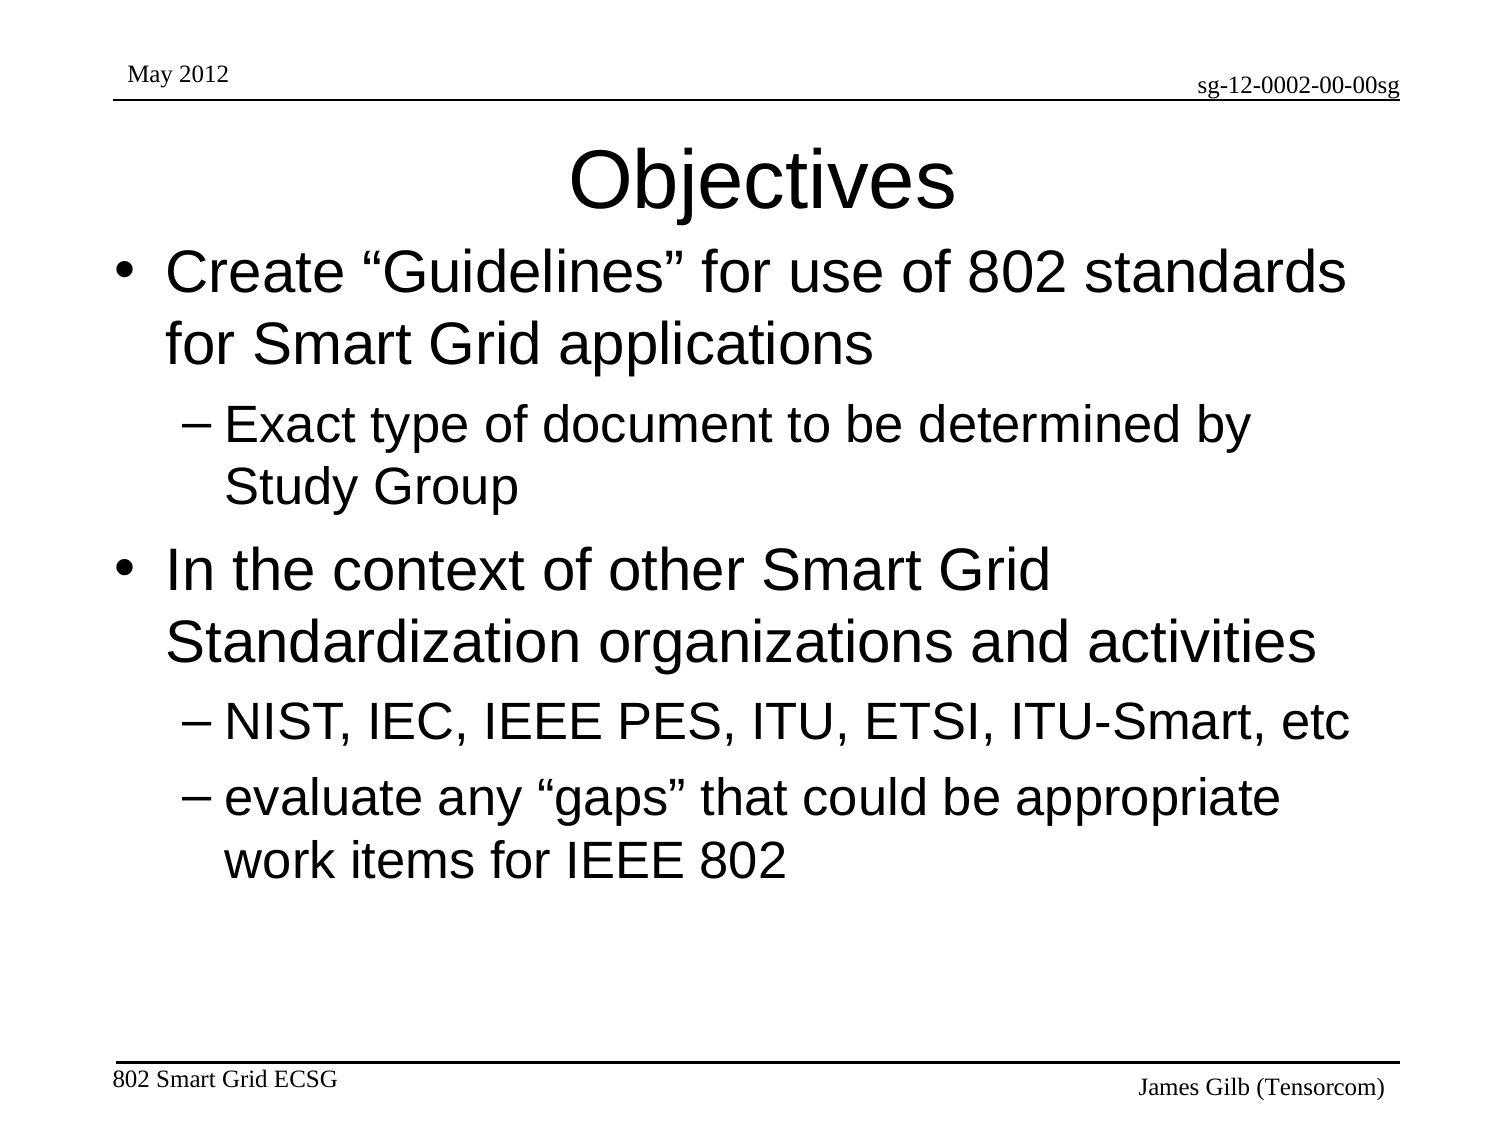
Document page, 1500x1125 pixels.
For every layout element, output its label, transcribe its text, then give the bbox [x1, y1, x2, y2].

title Objectives [125, 112, 1401, 238]
list Create “Guidelines” for use of 802 standards for Smart Grid applications Exact type of document to be determined by Study Group In the context of other Smart Grid Standardization organizations and activities NIST, IEC, IEEE PES, ITU, ETSI, ITU-Smart, etc evaluate any “gaps” that could be appropriate work items for IEEE 802 [99, 224, 1375, 968]
